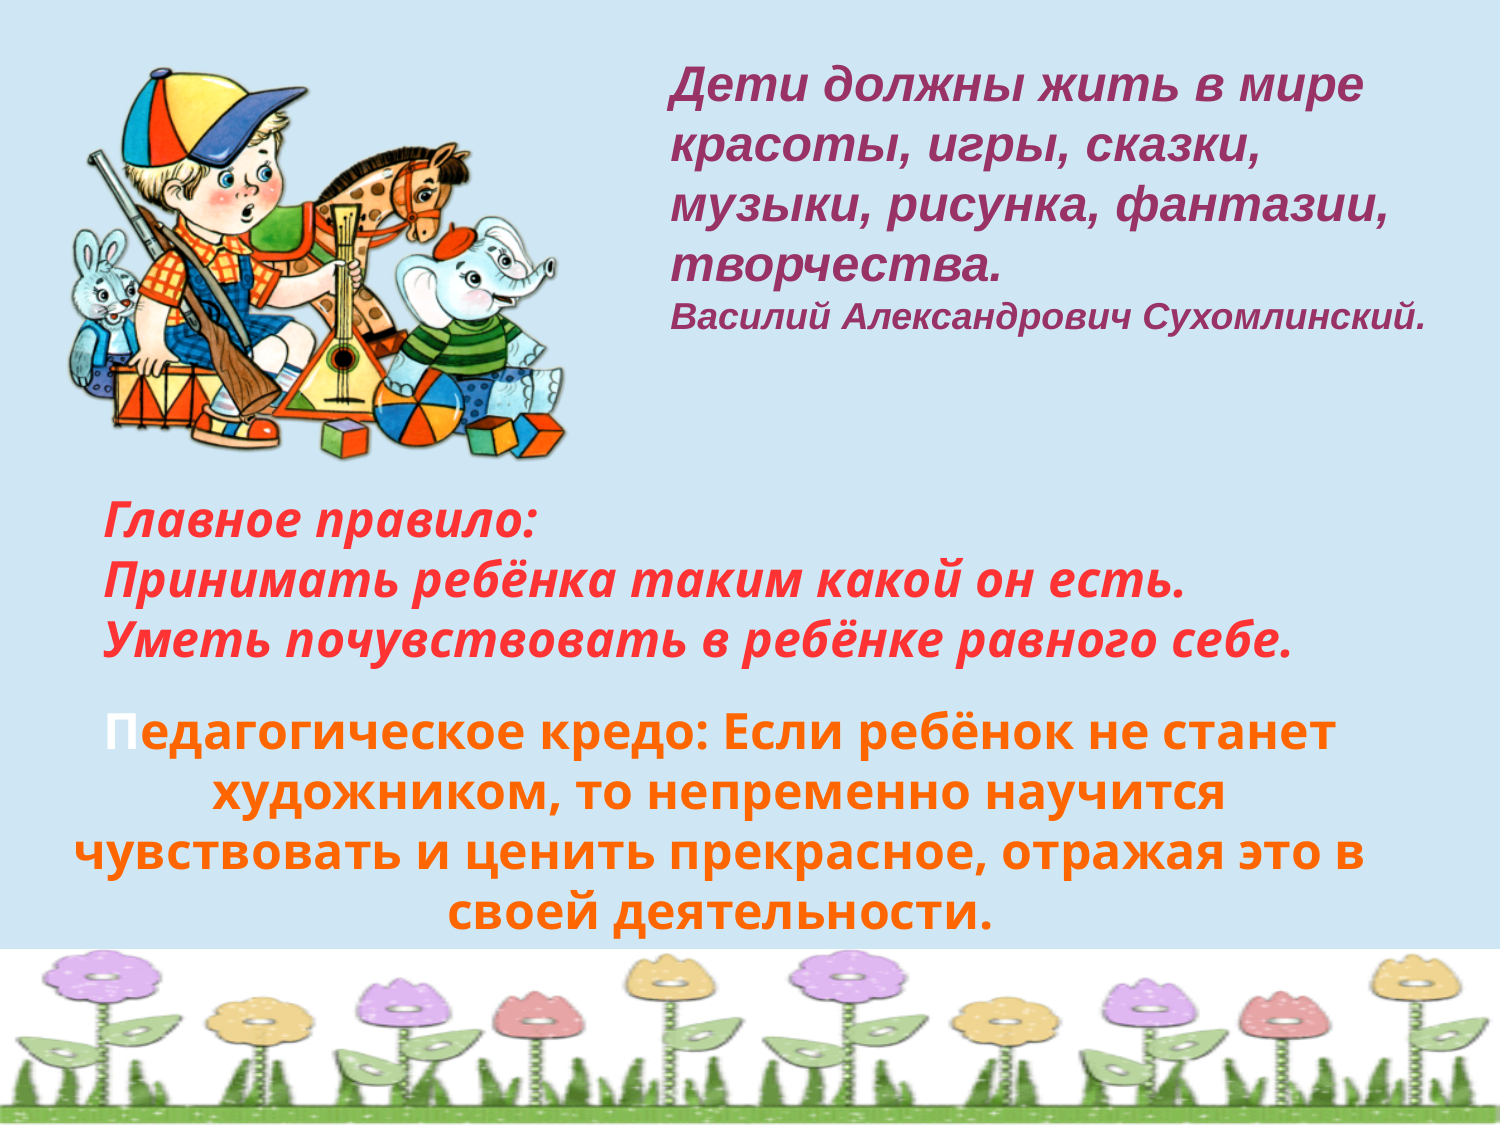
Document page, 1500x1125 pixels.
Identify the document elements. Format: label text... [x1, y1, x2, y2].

picture [41, 42, 609, 480]
text_box Главное правило: Принимать ребёнка таким какой он есть. Уметь почувствовать в ребёнке равного себе. [88, 479, 1424, 675]
picture [0, 949, 1500, 1125]
text_box Дети должны жить в мире красоты, игры, сказки, музыки, рисунка, фантазии, творчества. Василий Александрович Сухомлинский. [655, 44, 1477, 345]
text_box Педагогическое кредо: Если ребёнок не станет художником, то непременно научится чувствовать и ценить прекрасное, отражая это в своей деятельности. [53, 692, 1388, 948]
